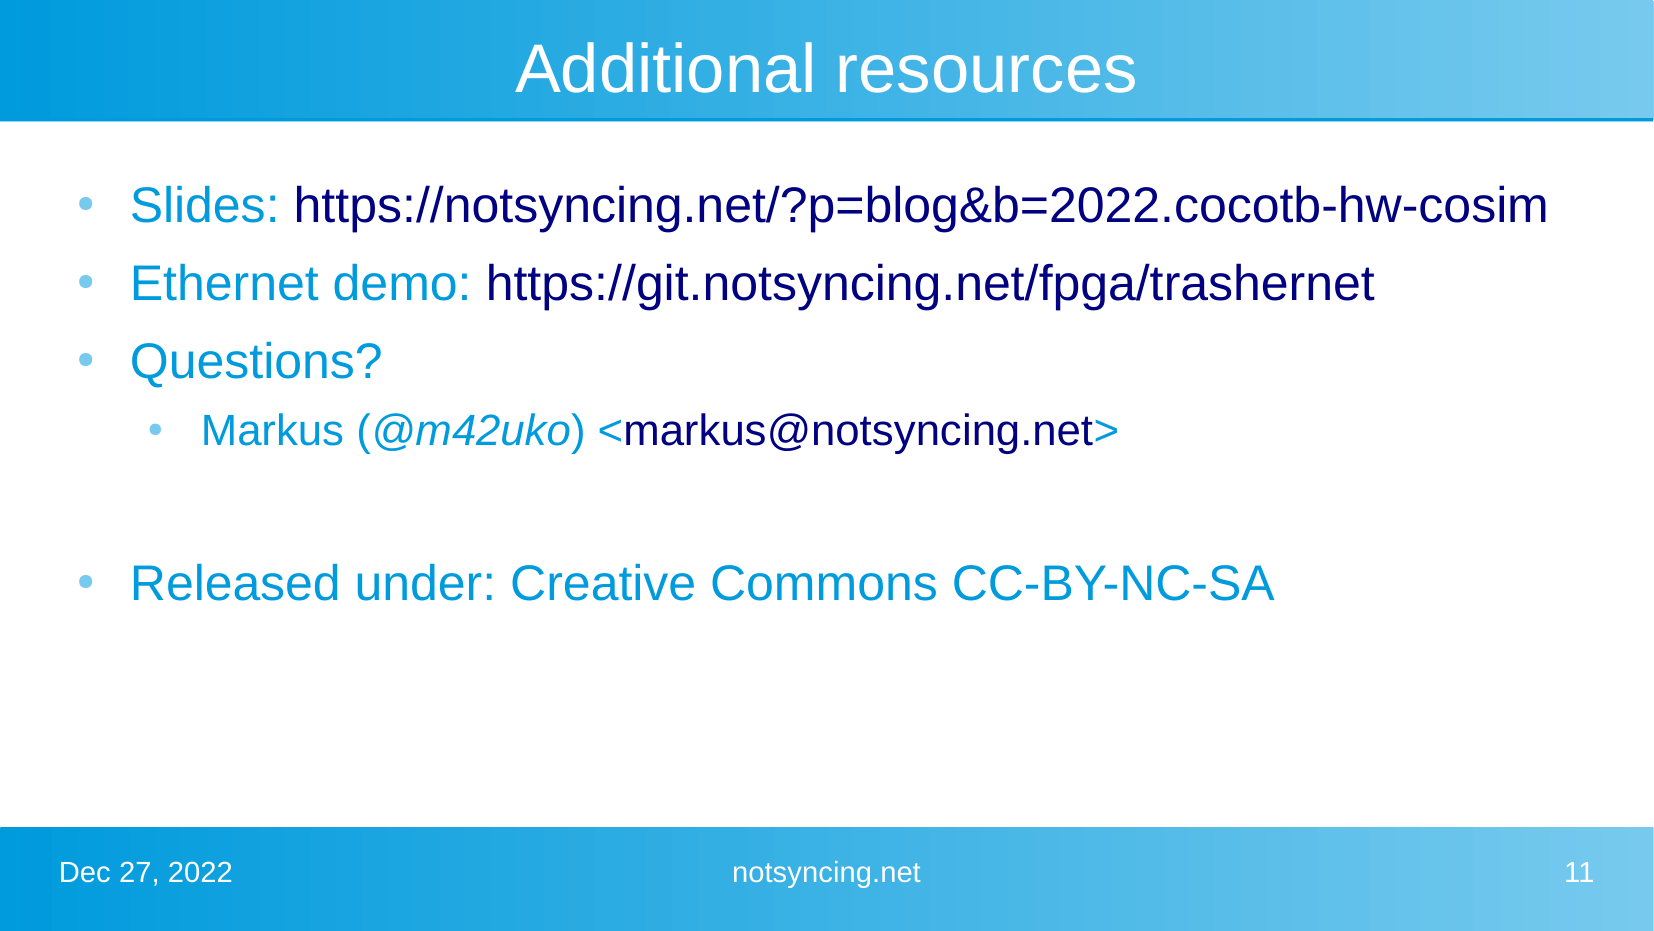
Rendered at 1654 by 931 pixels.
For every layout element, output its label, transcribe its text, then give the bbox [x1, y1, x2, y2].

list Slides: https://notsyncing.net/?p=blog&b=2022.cocotb-hw-cosim Ethernet demo: https://git.notsyncing.net/fpga/trashernet Questions? Markus (@m42uko) <markus@notsyncing.net> Released under: Creative Commons CC-BY-NC-SA [59, 177, 1595, 768]
title Additional resources [59, 29, 1595, 108]
